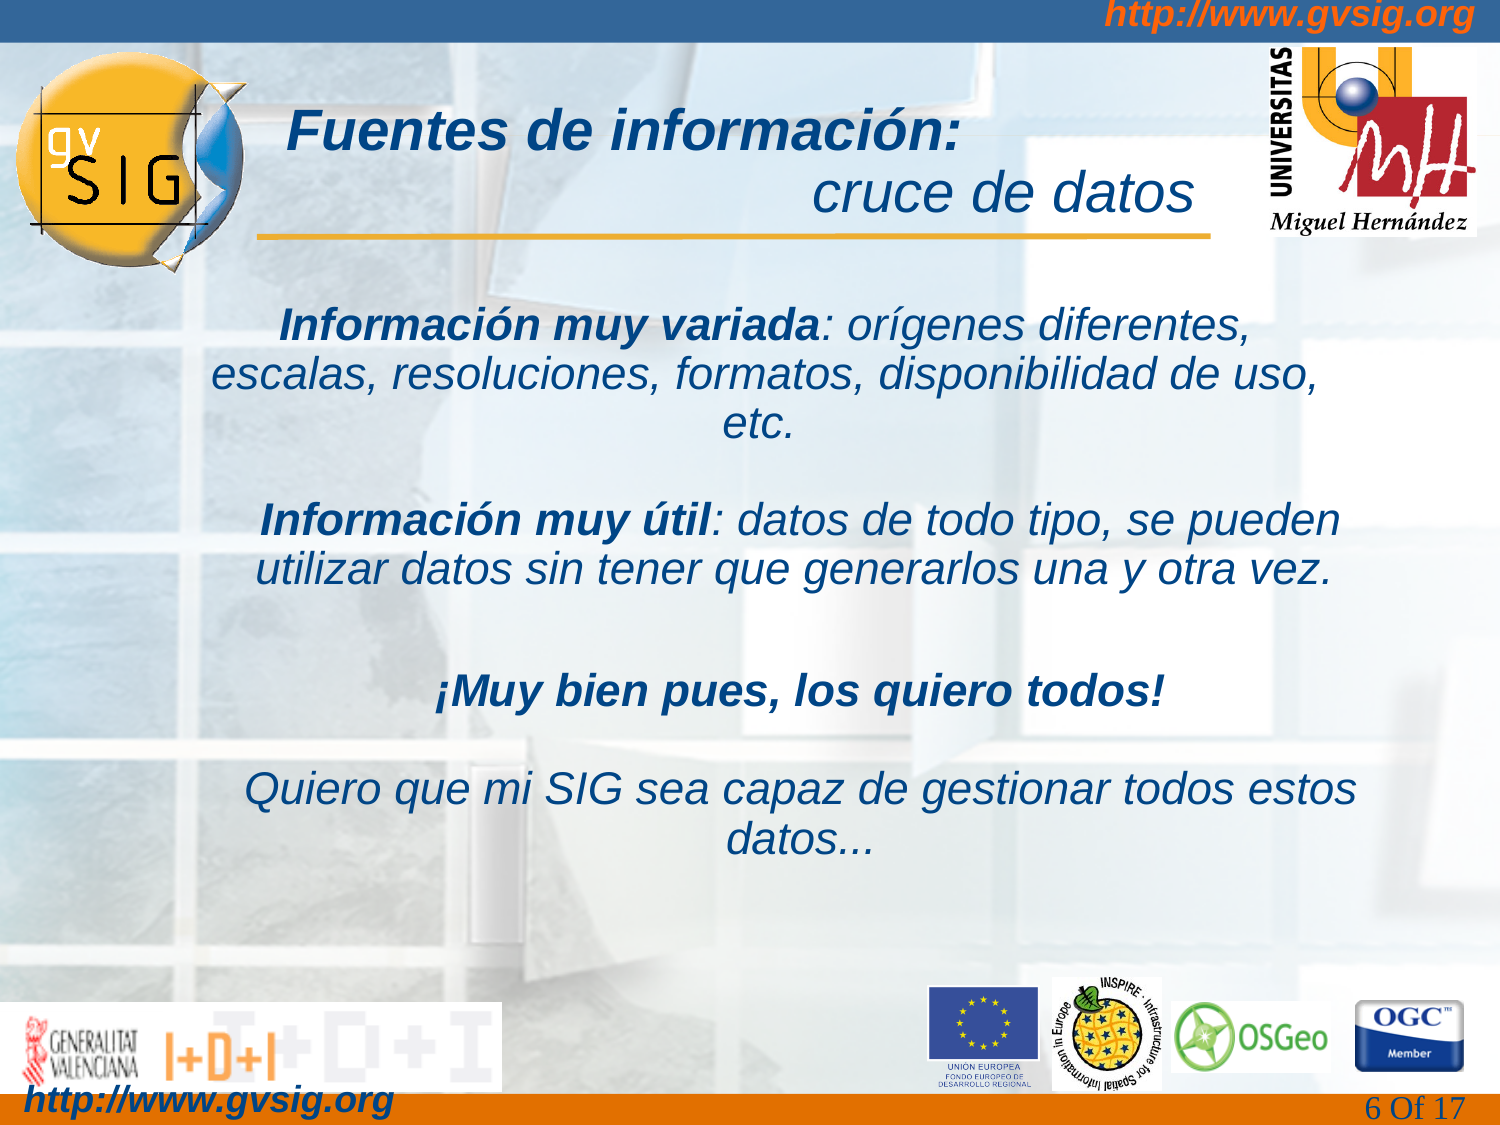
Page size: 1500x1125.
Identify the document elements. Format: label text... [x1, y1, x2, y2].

text_box Información muy variada: orígenes diferentes, escalas, resoluciones, formatos, disponibilidad de uso, etc. [206, 301, 1325, 451]
picture [1171, 1001, 1331, 1073]
picture [11, 49, 249, 276]
picture [0, 1002, 502, 1094]
picture [1052, 977, 1162, 1091]
text_box ¡Muy bien pues, los quiero todos! Quiero que mi SIG sea capaz de gestionar todos estos datos... [242, 667, 1361, 867]
picture [927, 985, 1040, 1087]
picture [1269, 47, 1477, 237]
text_box Información muy útil: datos de todo tipo, se pueden utilizar datos sin tener que generarlos una y otra vez. [242, 496, 1361, 597]
text_box Fuentes de información: cruce de datos [271, 92, 1211, 236]
picture [1355, 1000, 1464, 1072]
